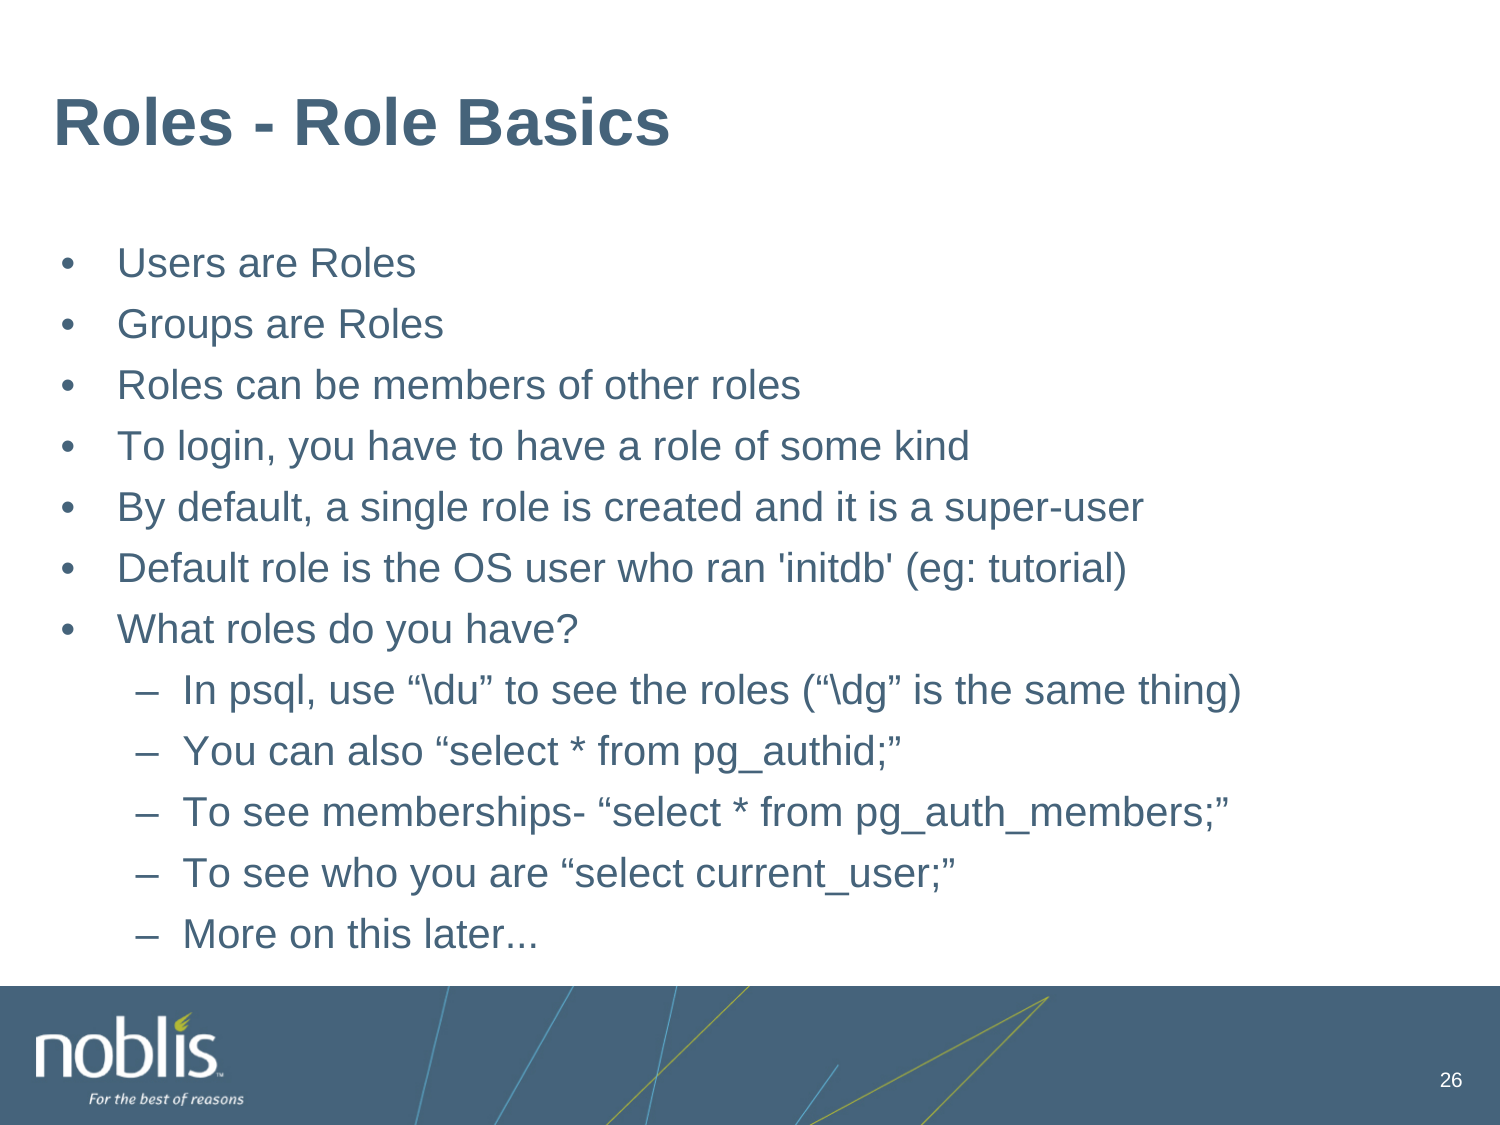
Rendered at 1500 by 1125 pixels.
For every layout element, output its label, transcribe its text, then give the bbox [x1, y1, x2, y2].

title Roles - Role Basics [53, 38, 1438, 211]
list Users are Roles Groups are Roles Roles can be members of other roles To login, you have to have a role of some kind By default, a single role is created and it is a super-user Default role is the OS user who ran 'initdb' (eg: tutorial) What roles do you have? In psql, use “\du” to see the roles (“\dg” is the same thing) You can also “select * from pg_authid;” To see memberships- “select * from pg_auth_members;” To see who you are “select current_user;” More on this later... [60, 239, 1437, 968]
picture [0, 986, 1500, 1125]
